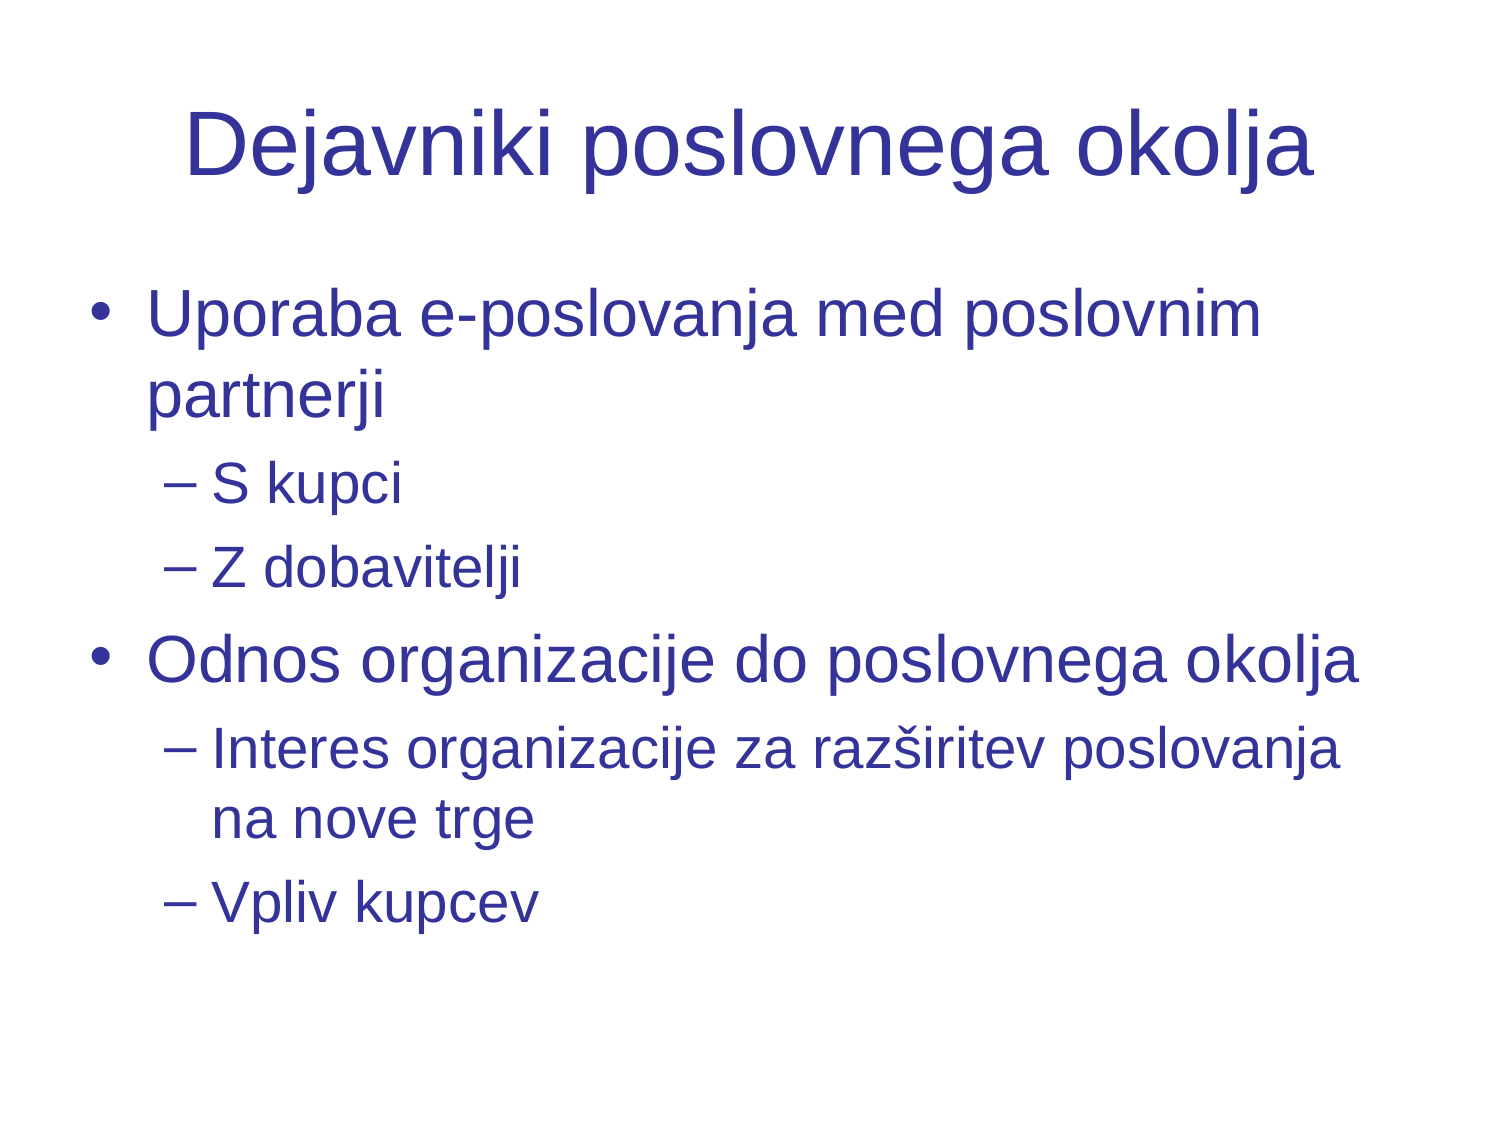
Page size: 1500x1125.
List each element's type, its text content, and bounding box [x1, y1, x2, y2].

title Dejavniki poslovnega okolja [75, 45, 1426, 233]
list Uporaba e-poslovanja med poslovnim partnerji S kupci Z dobavitelji Odnos organizacije do poslovnega okolja Interes organizacije za razširitev poslovanja na nove trge Vpliv kupcev [75, 262, 1426, 1006]
